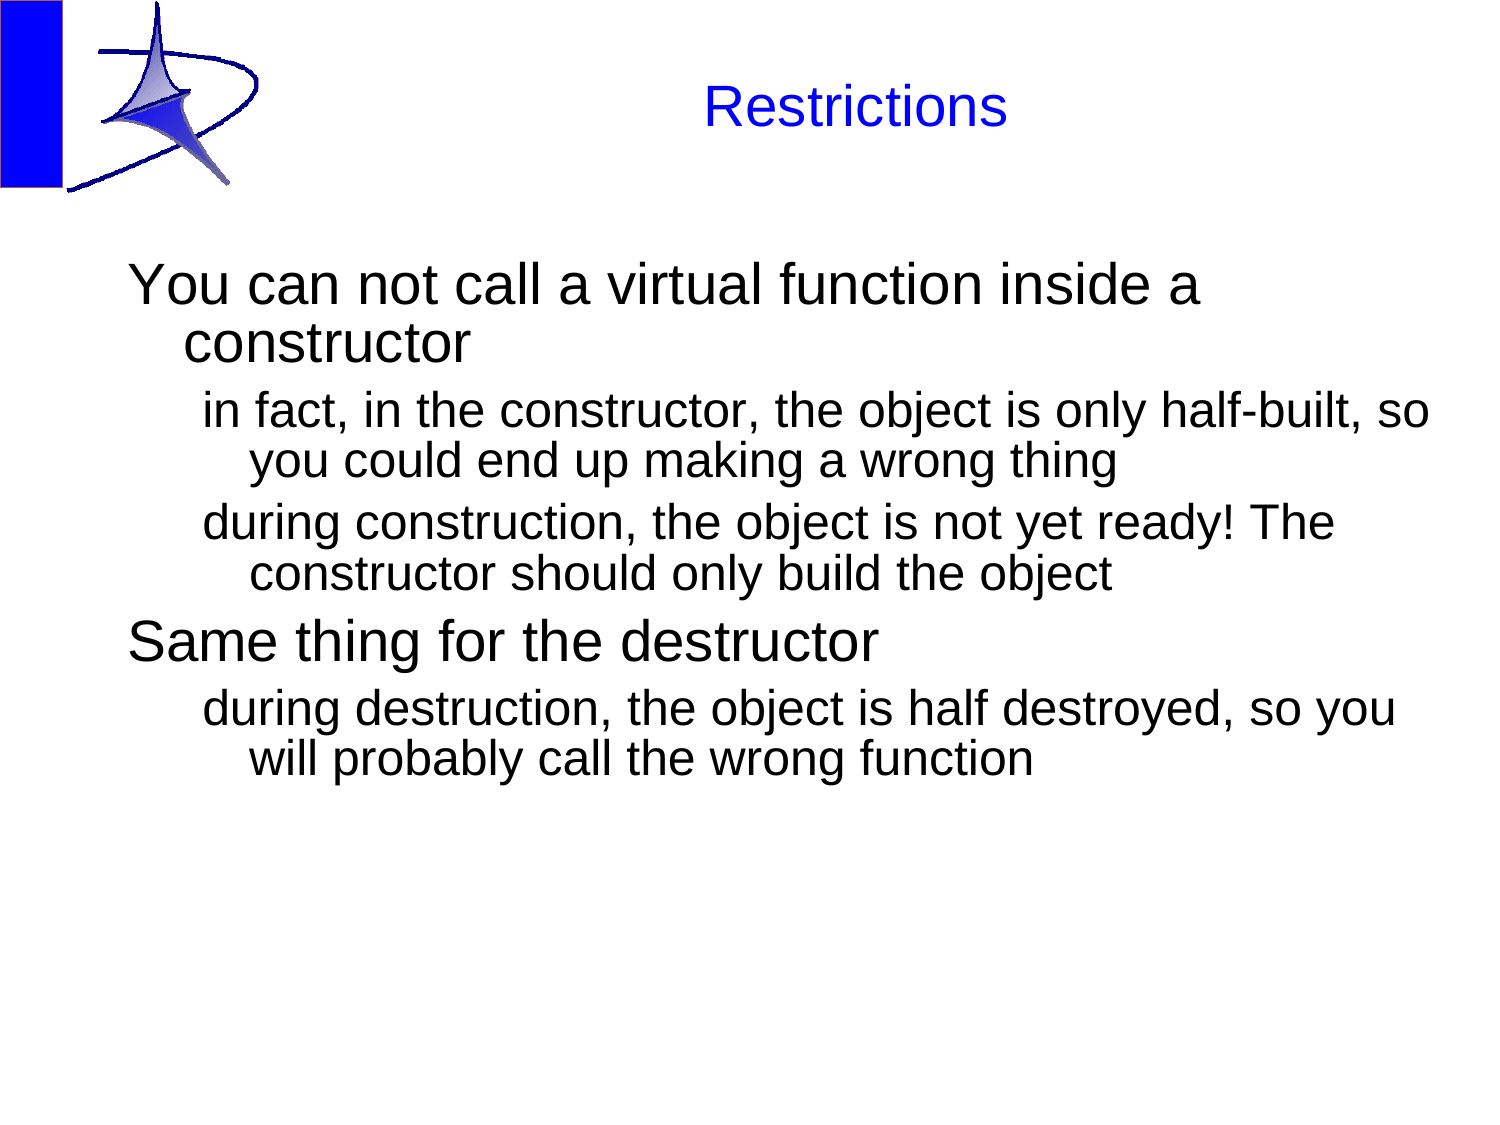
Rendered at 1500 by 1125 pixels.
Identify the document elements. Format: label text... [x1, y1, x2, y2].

title Restrictions [262, 24, 1450, 188]
picture [62, 0, 263, 197]
list You can not call a virtual function inside a constructor in fact, in the constructor, the object is only half-built, so you could end up making a wrong thing during construction, the object is not yet ready! The constructor should only build the object Same thing for the destructor during destruction, the object is half destroyed, so you will probably call the wrong function [112, 249, 1450, 1001]
